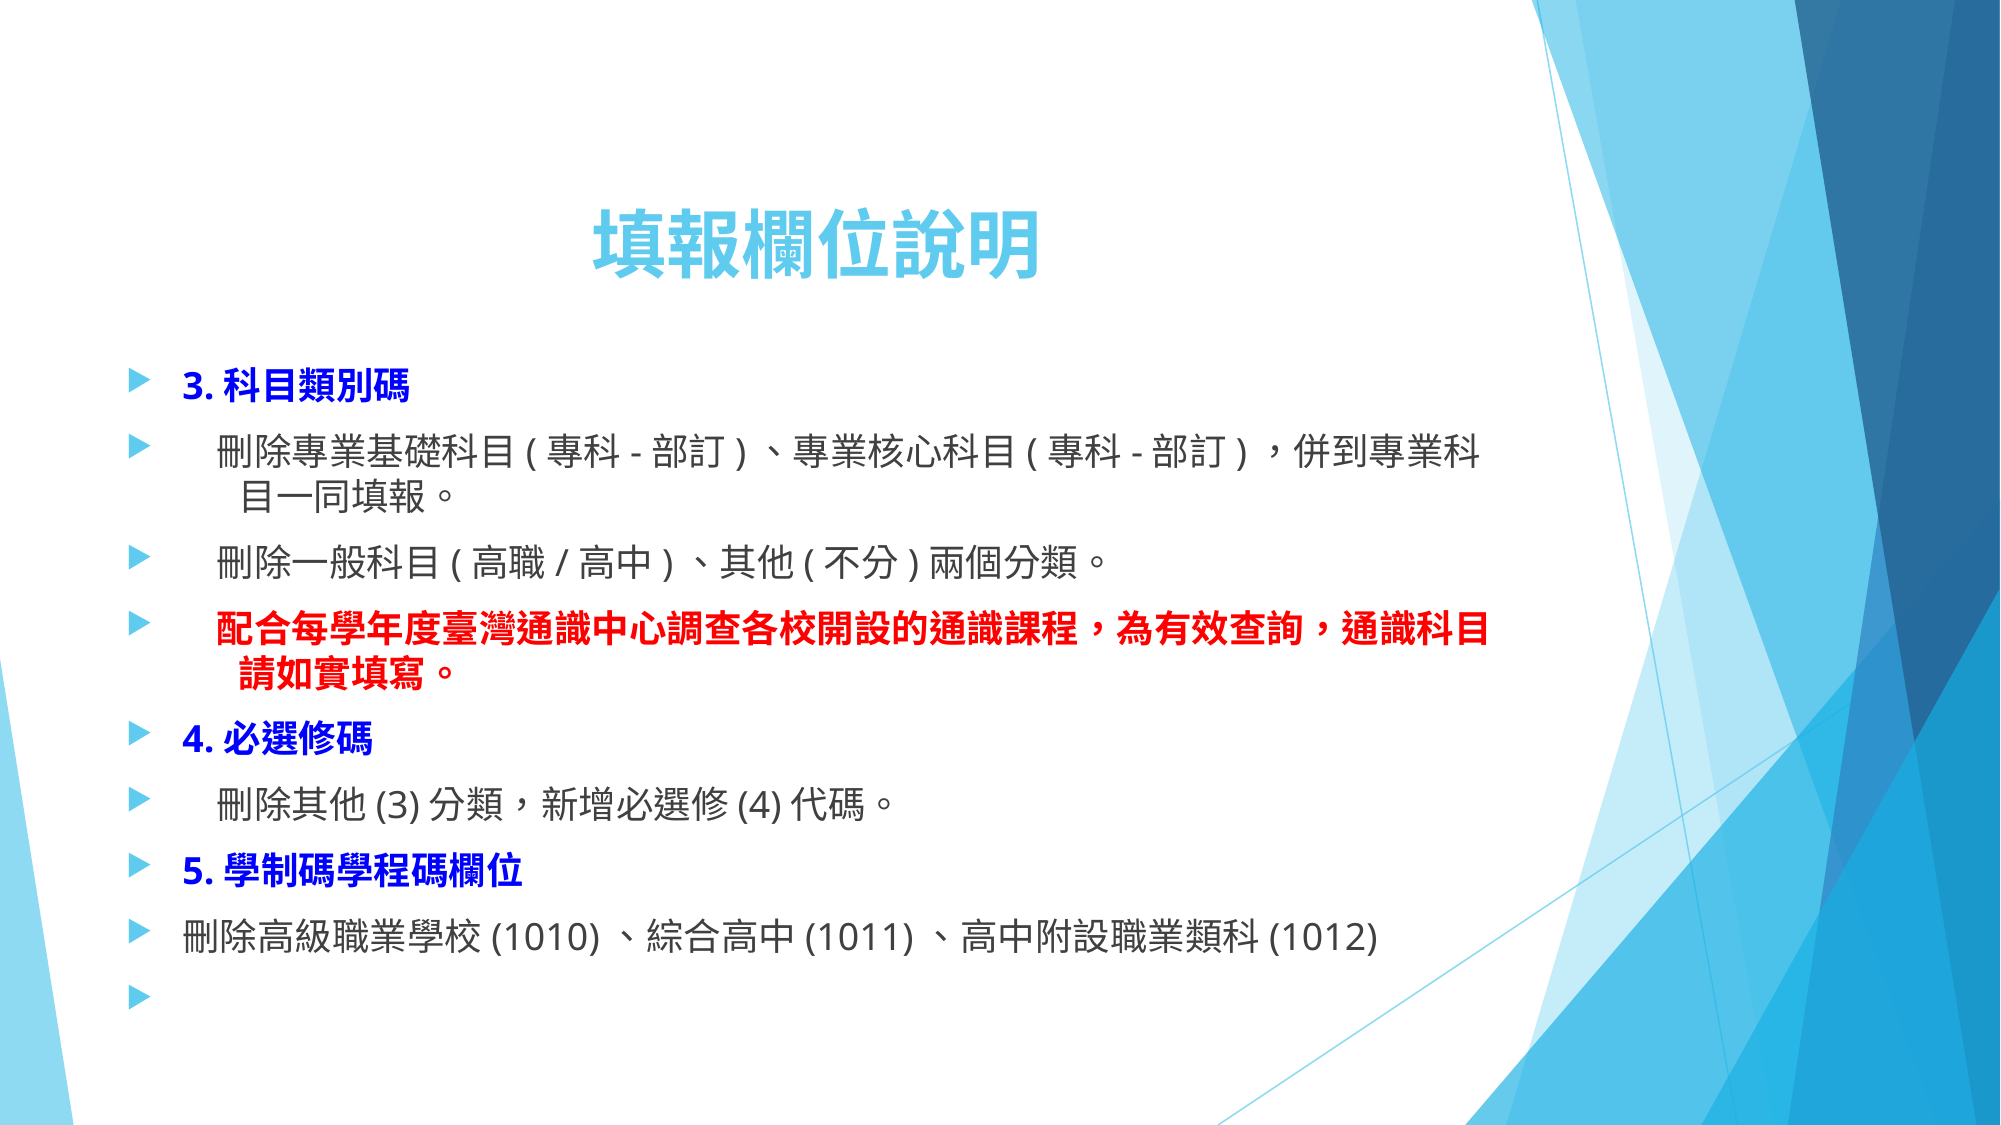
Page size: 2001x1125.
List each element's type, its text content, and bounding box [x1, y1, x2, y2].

title 填報欄位說明 [111, 99, 1522, 317]
list 3.科目類別碼 刪除專業基礎科目(專科-部訂)、專業核心科目(專科-部訂)，併到專業科目一同填報。 刪除一般科目(高職/高中)、其他(不分)兩個分類。 配合每學年度臺灣通識中心調查各校開設的通識課程，為有效查詢，通識科目請如實填寫。 4.必選修碼 刪除其他(3)分類，新增必選修(4)代碼。 5.學制碼學程碼欄位 刪除高級職業學校(1010)、綜合高中(1011)、高中附設職業類科(1012) [111, 354, 1522, 992]
